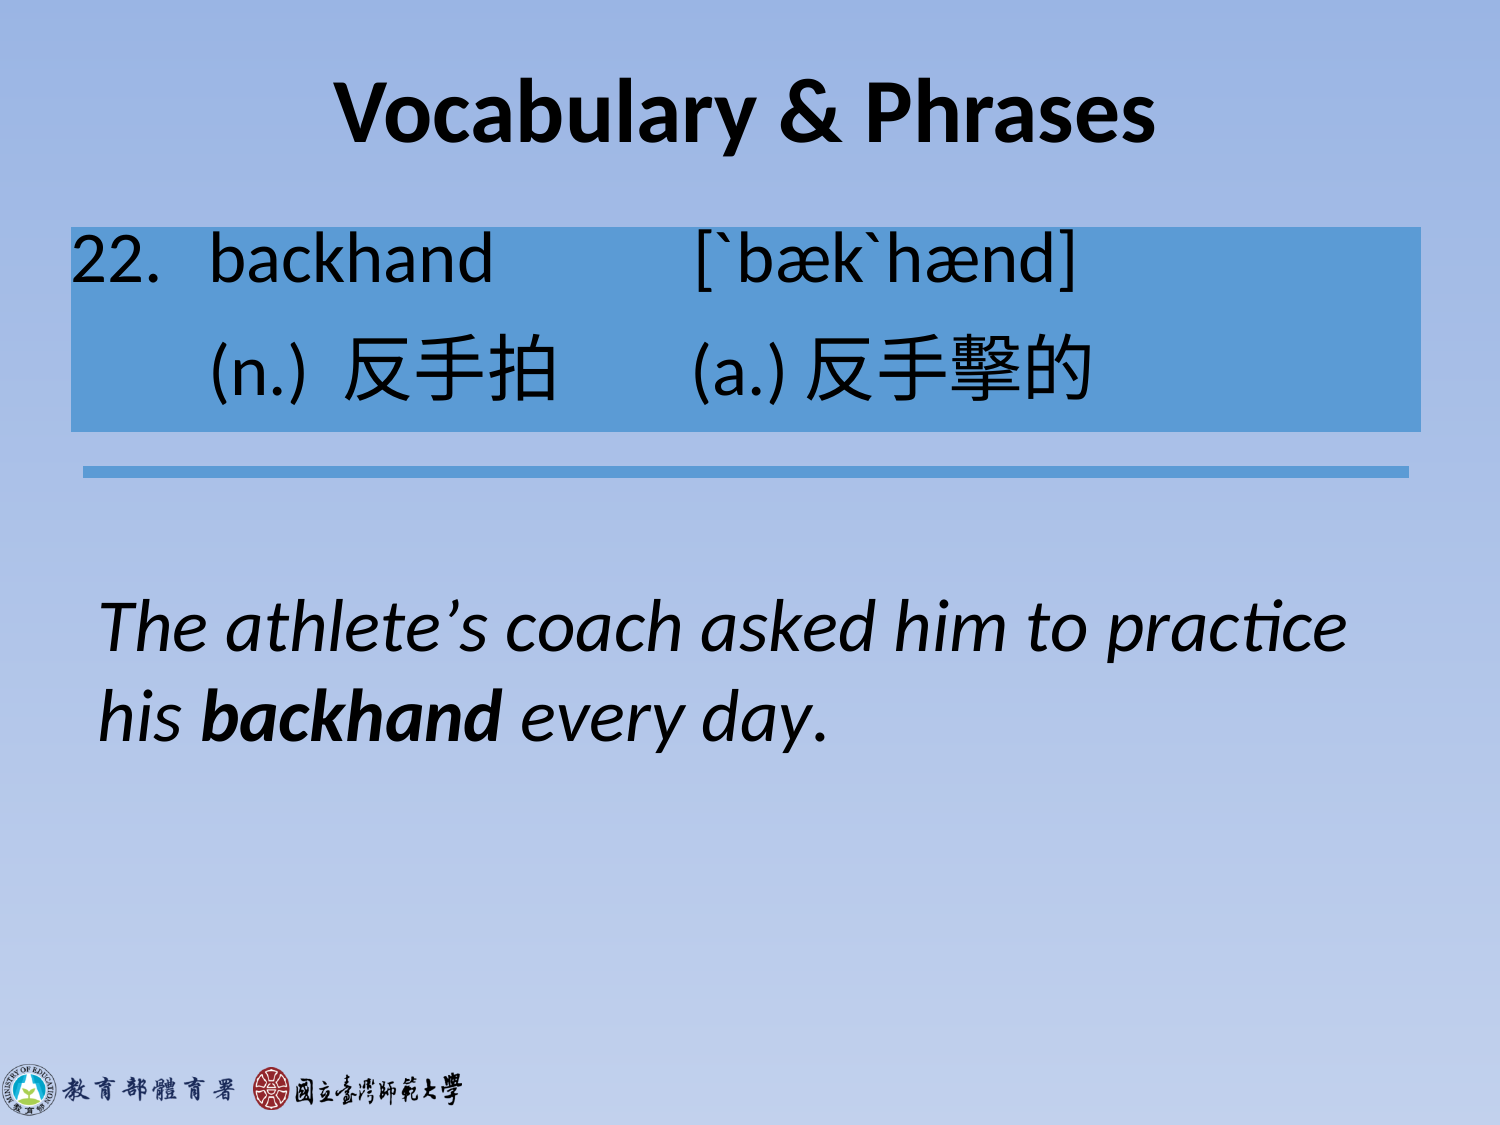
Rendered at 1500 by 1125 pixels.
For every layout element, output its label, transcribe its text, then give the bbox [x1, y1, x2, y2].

table_header backhand [209, 227, 693, 311]
text_box The athlete’s coach asked him to practice his backhand every day. [82, 568, 1433, 766]
table_cell (n.) 反手拍 (a.)反手擊的 [209, 311, 1421, 432]
table_header [ˋbækˋhænd] [693, 227, 1421, 311]
table_cell [71, 311, 209, 432]
table_header 22. [71, 227, 209, 311]
title Vocabulary & Phrases [70, 11, 1421, 200]
text_box [83, 466, 1409, 478]
